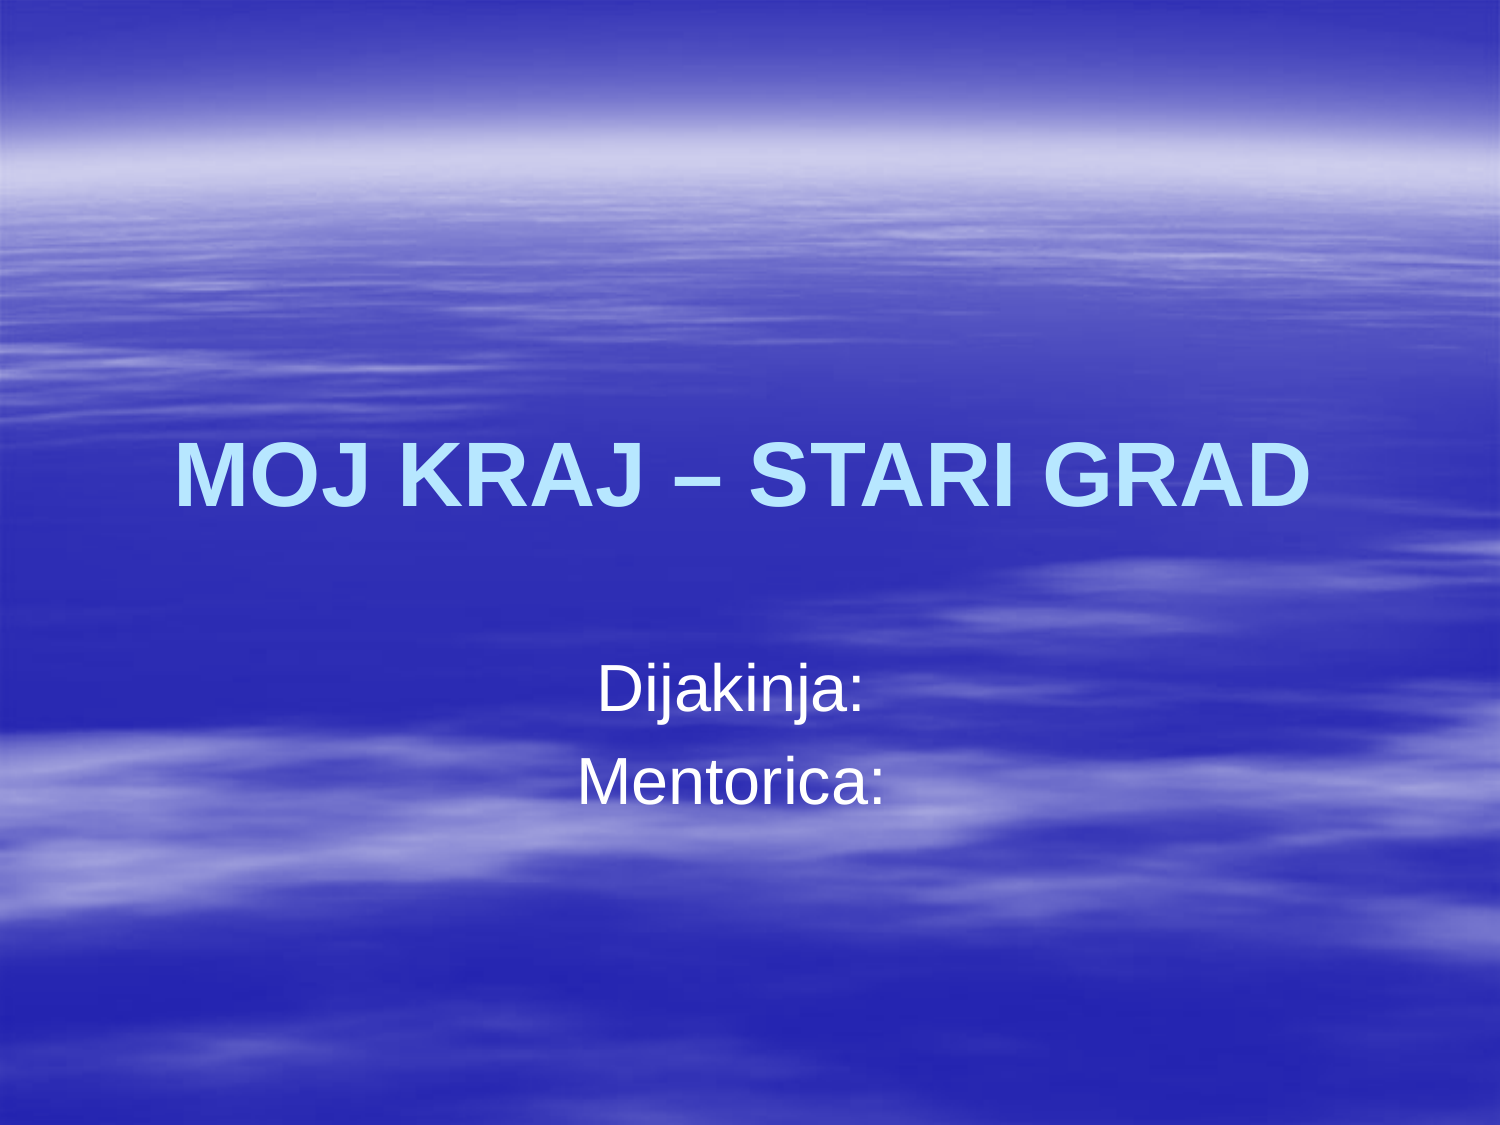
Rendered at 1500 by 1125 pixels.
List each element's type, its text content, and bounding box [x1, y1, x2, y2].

picture [0, 0, 1500, 1125]
subtitle Dijakinja: Mentorica: [225, 637, 1275, 925]
title MOJ KRAJ – STARI GRAD [125, 352, 1388, 588]
